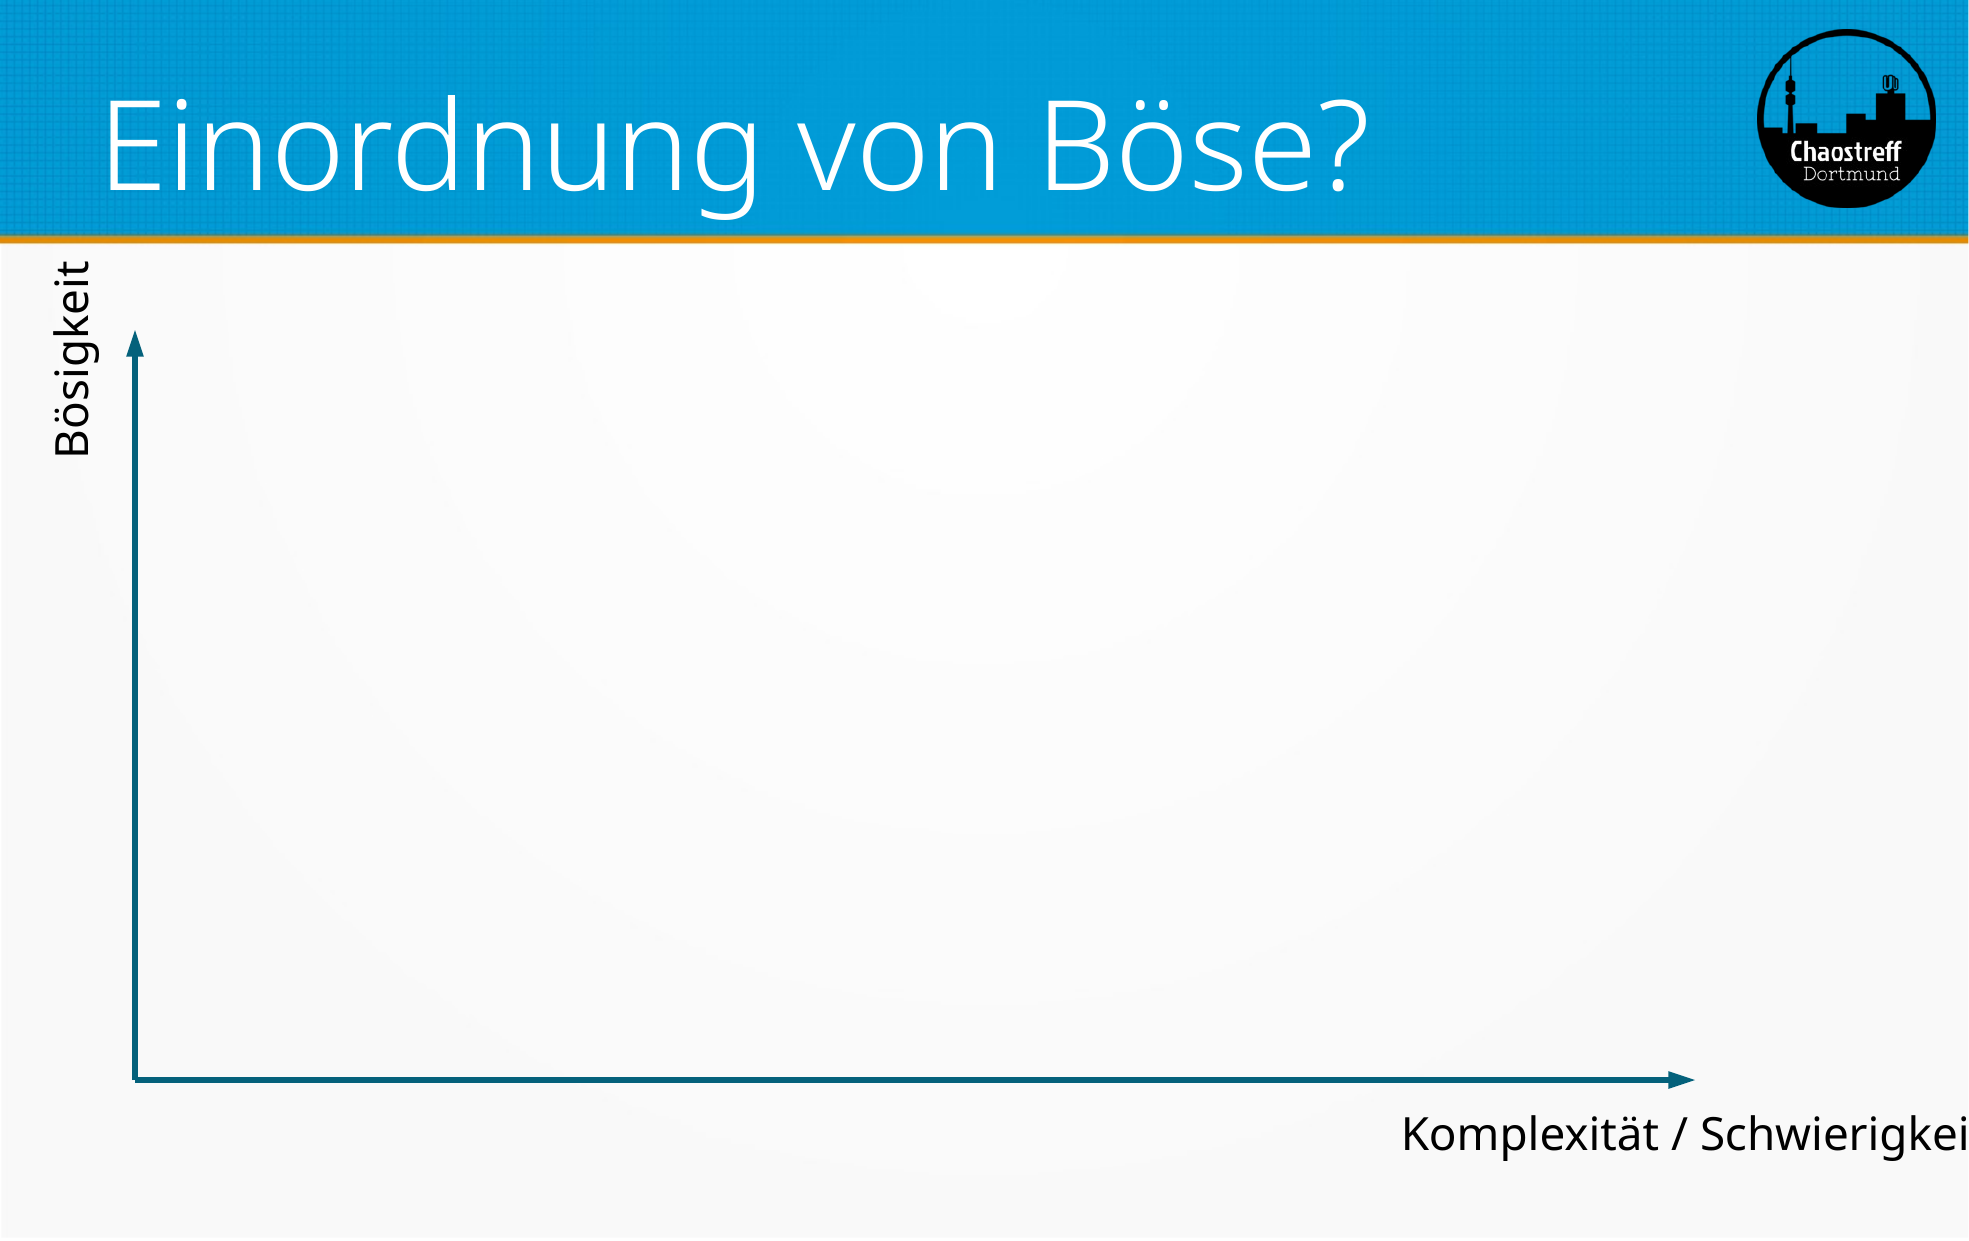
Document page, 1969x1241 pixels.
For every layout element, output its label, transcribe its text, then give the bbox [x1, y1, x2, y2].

title Einordnung von Böse? [98, 19, 1870, 227]
picture [1870, 34, 1935, 204]
text_box Bösigkeit [35, 276, 106, 466]
text_box Komplexität / Schwierigkeit [1395, 1097, 1969, 1168]
picture [0, 233, 1969, 1241]
